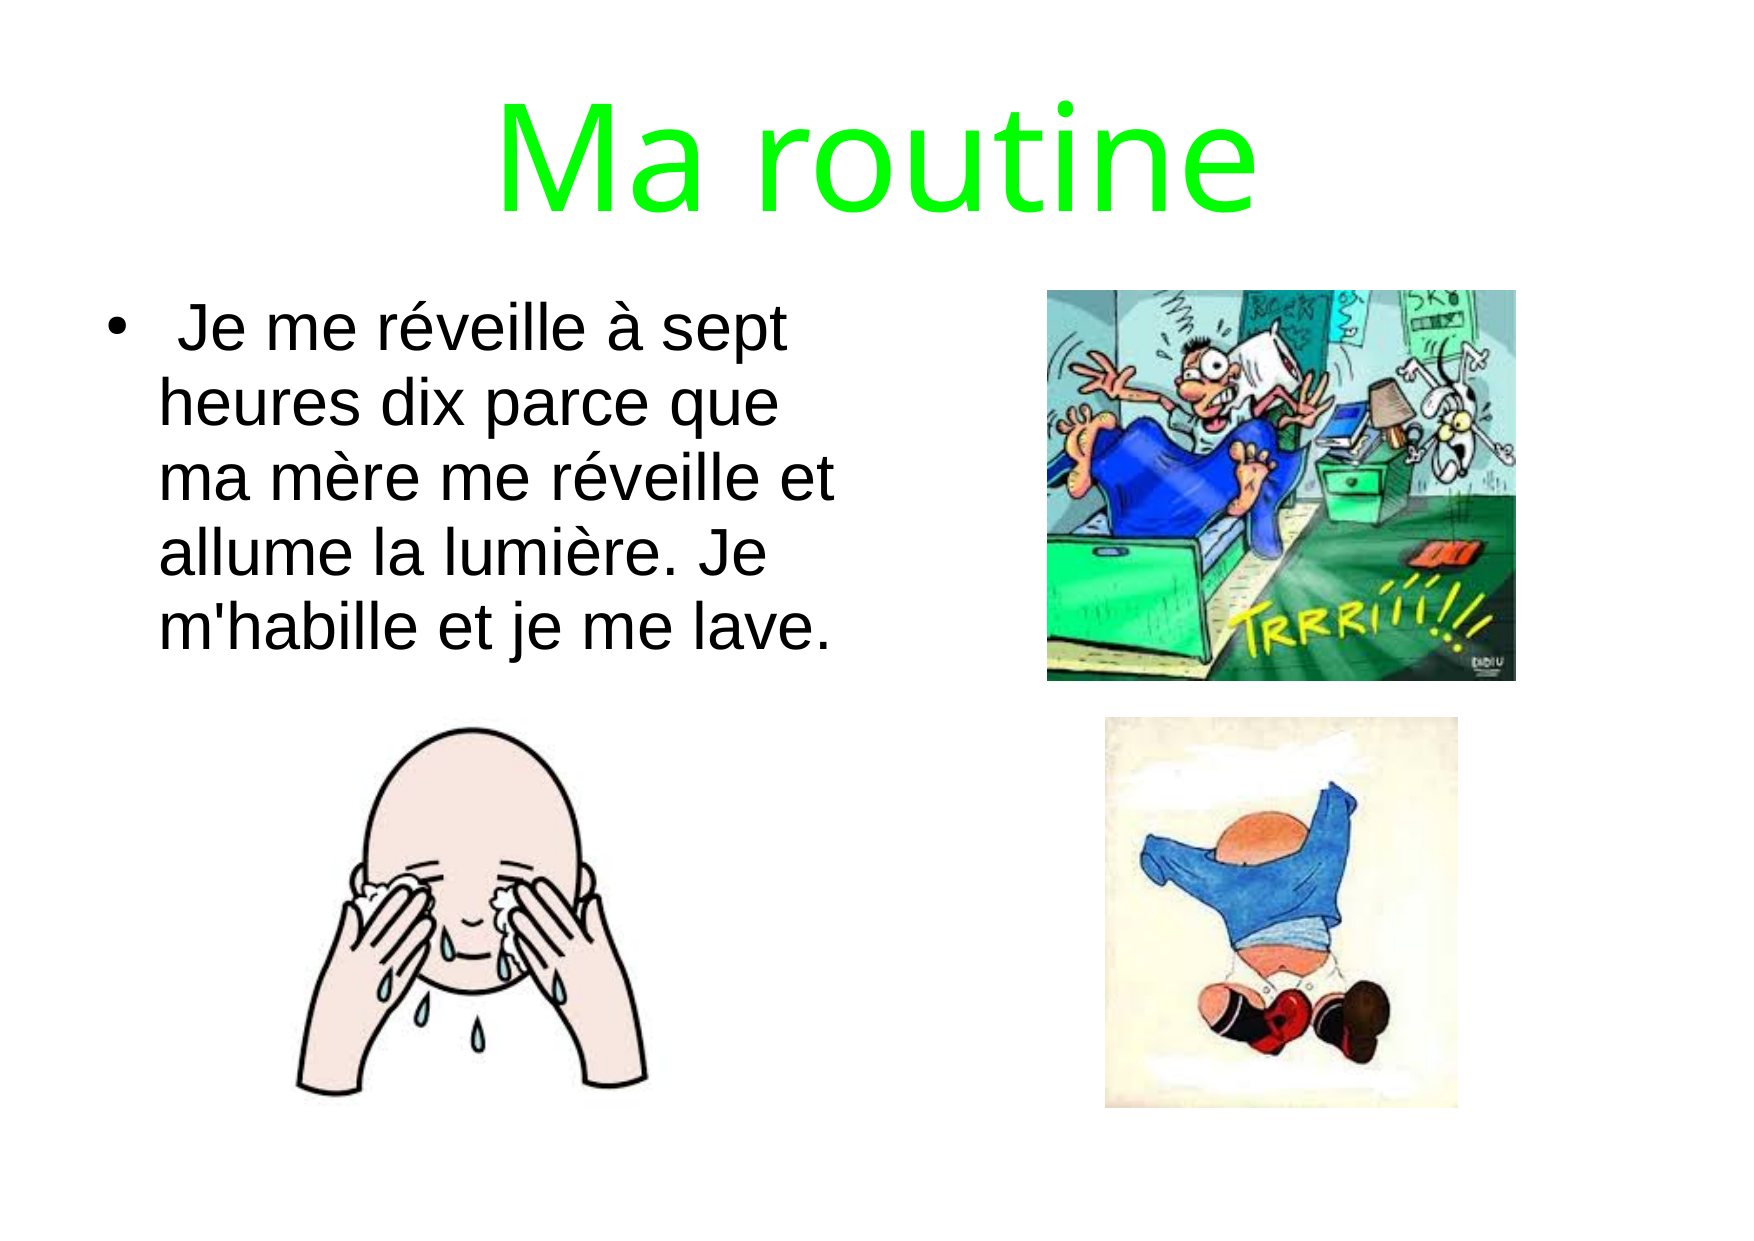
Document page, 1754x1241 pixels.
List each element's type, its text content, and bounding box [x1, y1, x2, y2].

picture [1047, 290, 1516, 681]
picture [277, 717, 668, 1109]
list Je me réveille à sept heures dix parce que ma mère me réveille et allume la lumière. Je m'habille et je me lave. [87, 290, 858, 681]
picture [1105, 717, 1458, 1109]
title Ma routine [87, 49, 1667, 257]
